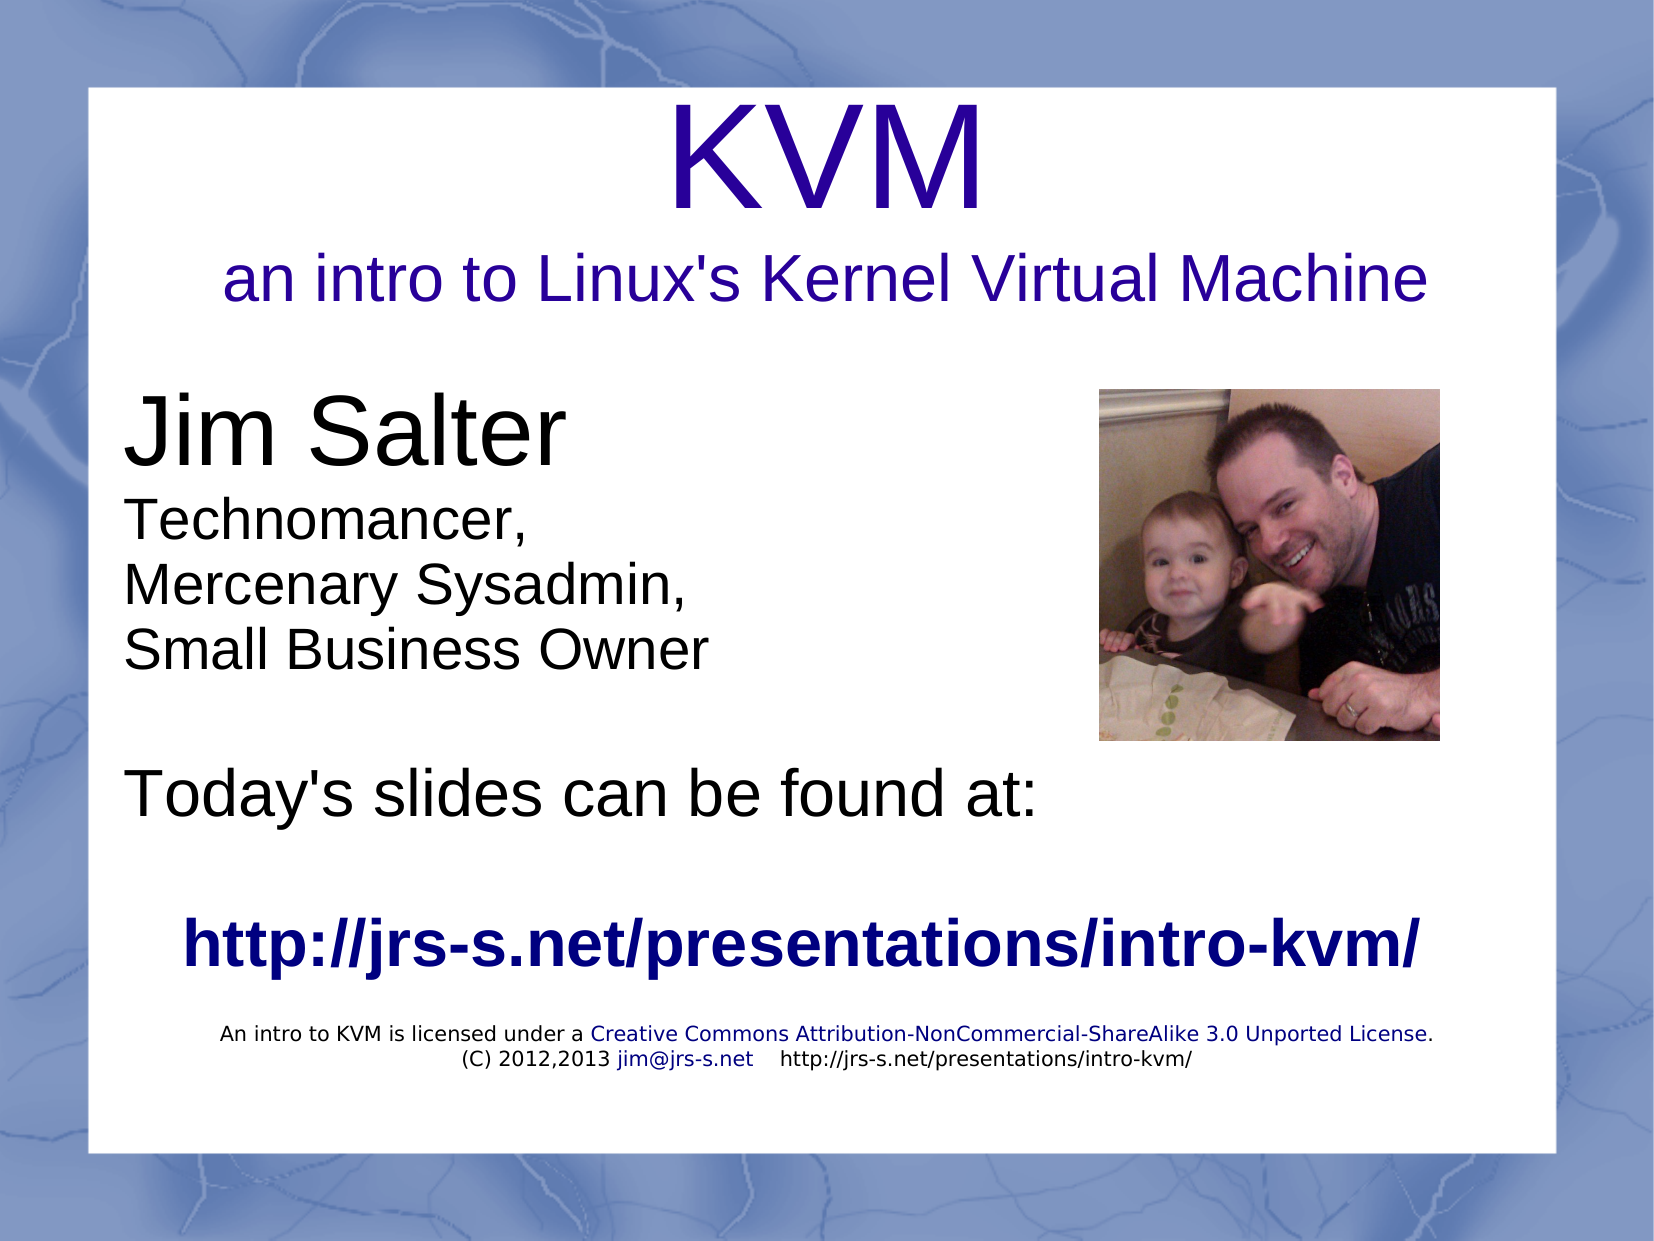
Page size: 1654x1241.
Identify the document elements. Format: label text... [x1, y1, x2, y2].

title KVM an intro to Linux's Kernel Virtual Machine [118, 73, 1536, 316]
subtitle An intro to KVM is licensed under a Creative Commons Attribution-NonCommercial-ShareAlike 3.0 Unported License. (C) 2012,2013 jim@jrs-s.net http://jrs-s.net/presentations/intro-kvm/ [147, 325, 1506, 1096]
text_box Jim Salter Technomancer, Mercenary Sysadmin, Small Business Owner Today's slides can be found at: http://jrs-s.net/presentations/intro-kvm/ [123, 345, 1482, 1011]
picture [0, 0, 1654, 1241]
